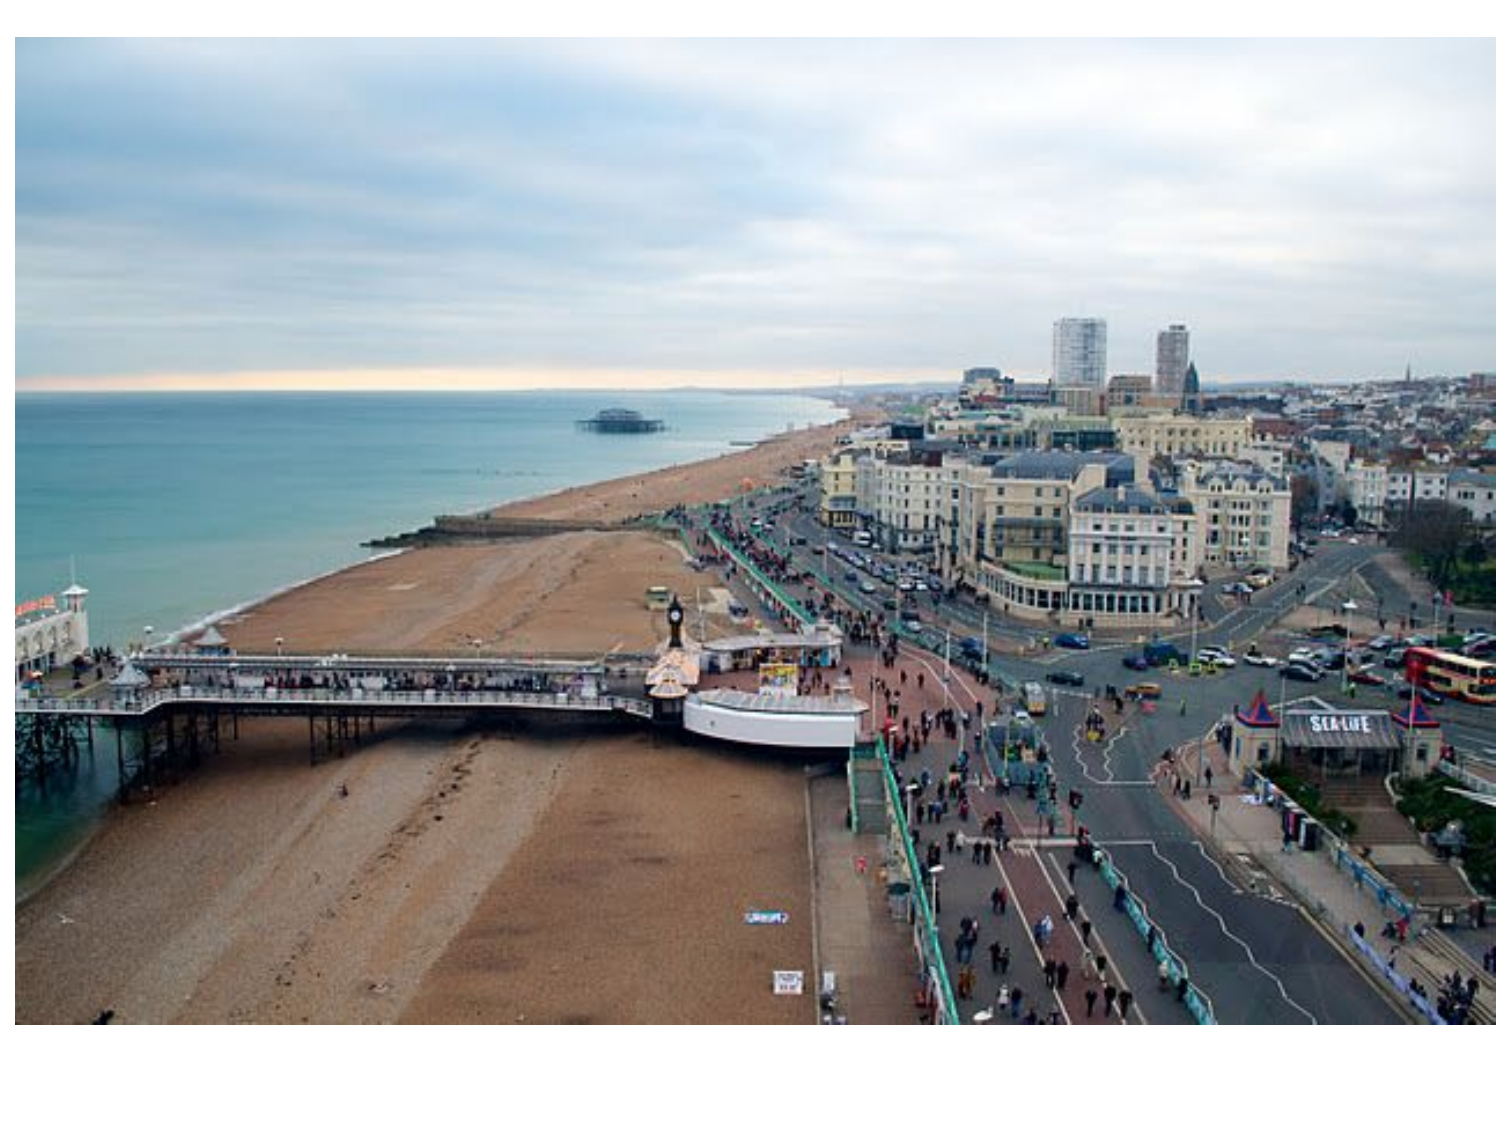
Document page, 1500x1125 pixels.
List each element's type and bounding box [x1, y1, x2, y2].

picture [15, 37, 1496, 1026]
